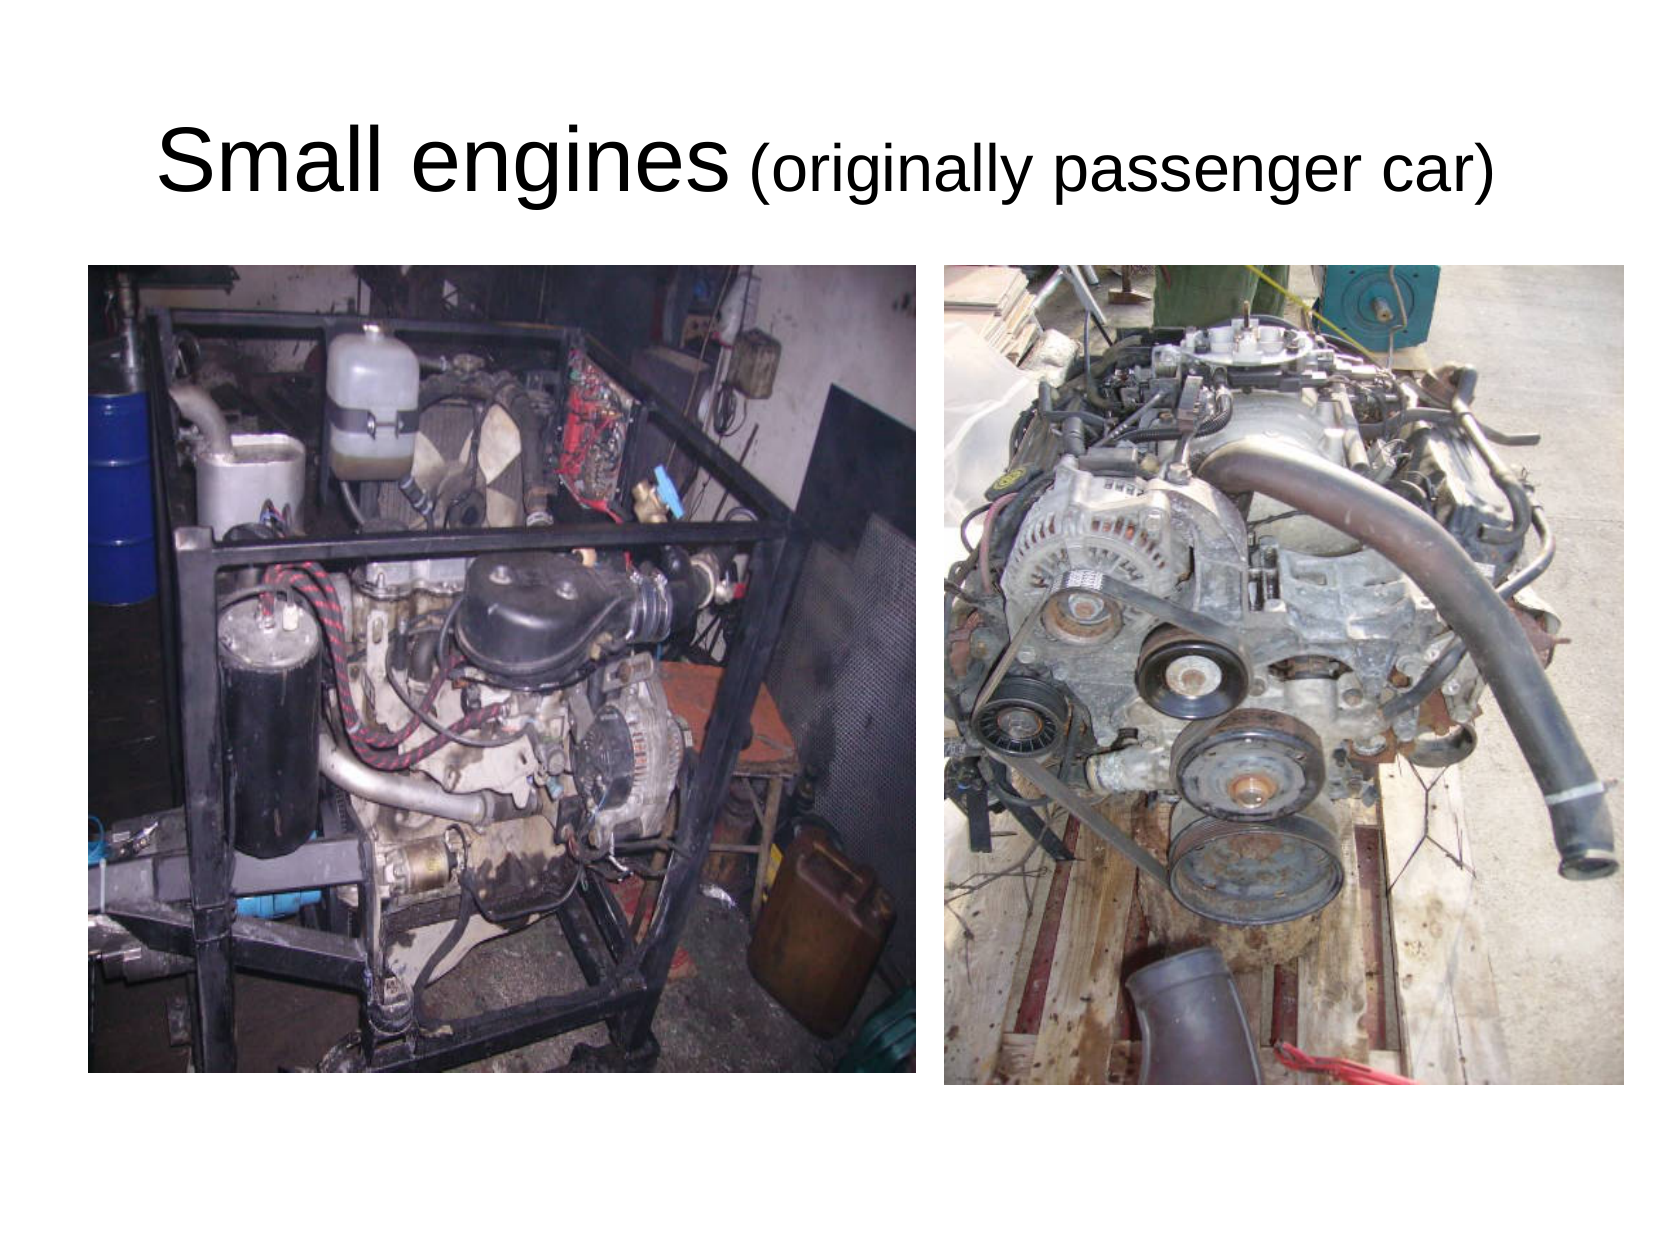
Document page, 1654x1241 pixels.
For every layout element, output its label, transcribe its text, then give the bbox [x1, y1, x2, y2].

picture [944, 265, 1624, 1085]
picture [88, 265, 916, 1073]
title Small engines (originally passenger car) [82, 56, 1571, 249]
